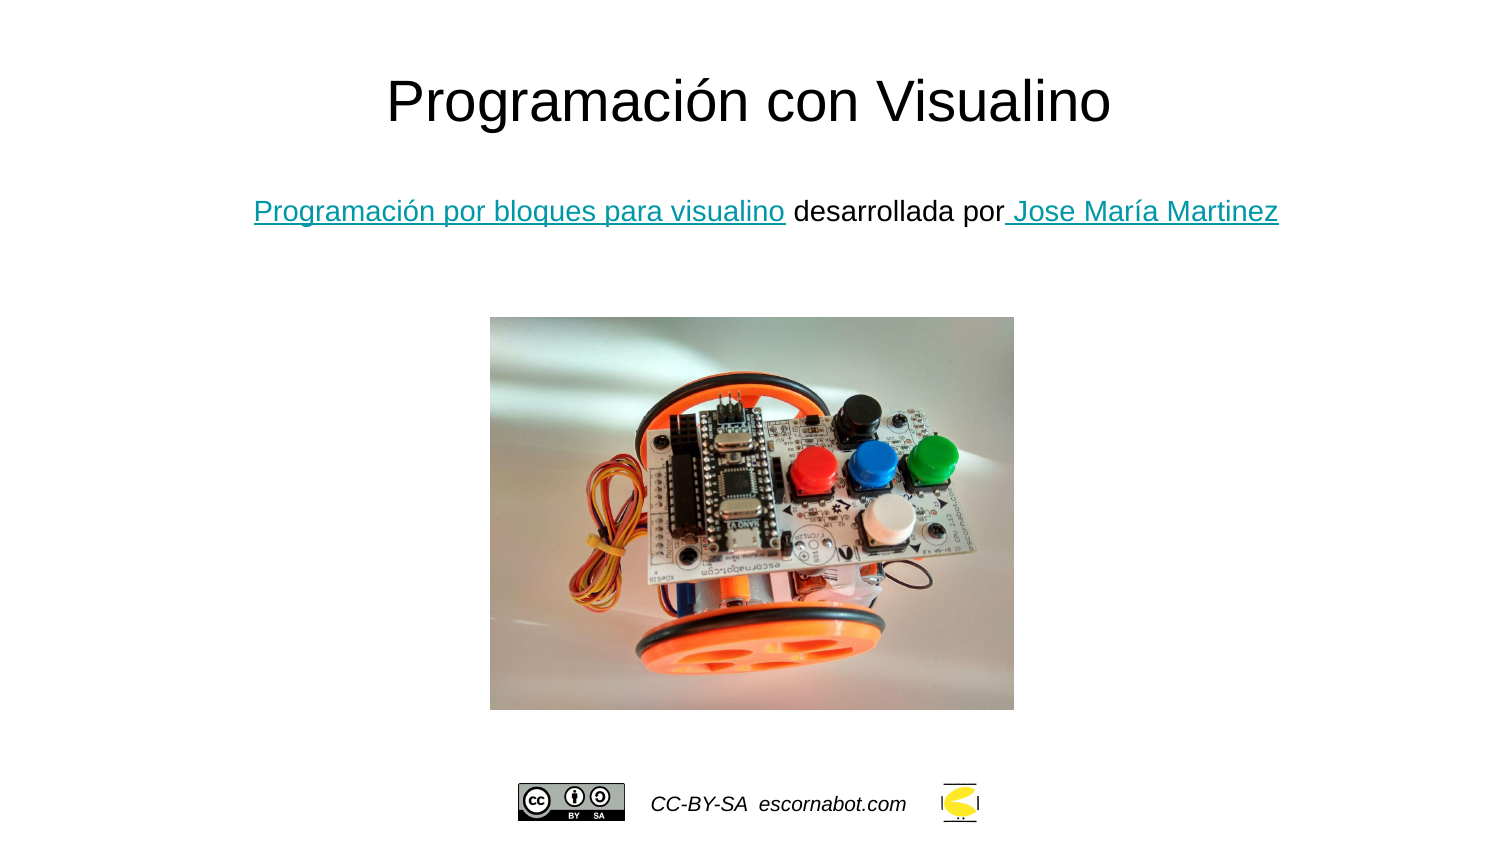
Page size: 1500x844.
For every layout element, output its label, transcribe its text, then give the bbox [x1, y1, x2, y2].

title Programación con Visualino [51, 48, 1449, 142]
text_box Programación por bloques para visualino desarrollada por Jose María Martinez [176, 171, 1356, 564]
picture [938, 781, 982, 824]
picture [518, 783, 625, 821]
picture [490, 317, 1014, 710]
text_box CC-BY-SA escornabot.com [635, 775, 936, 830]
